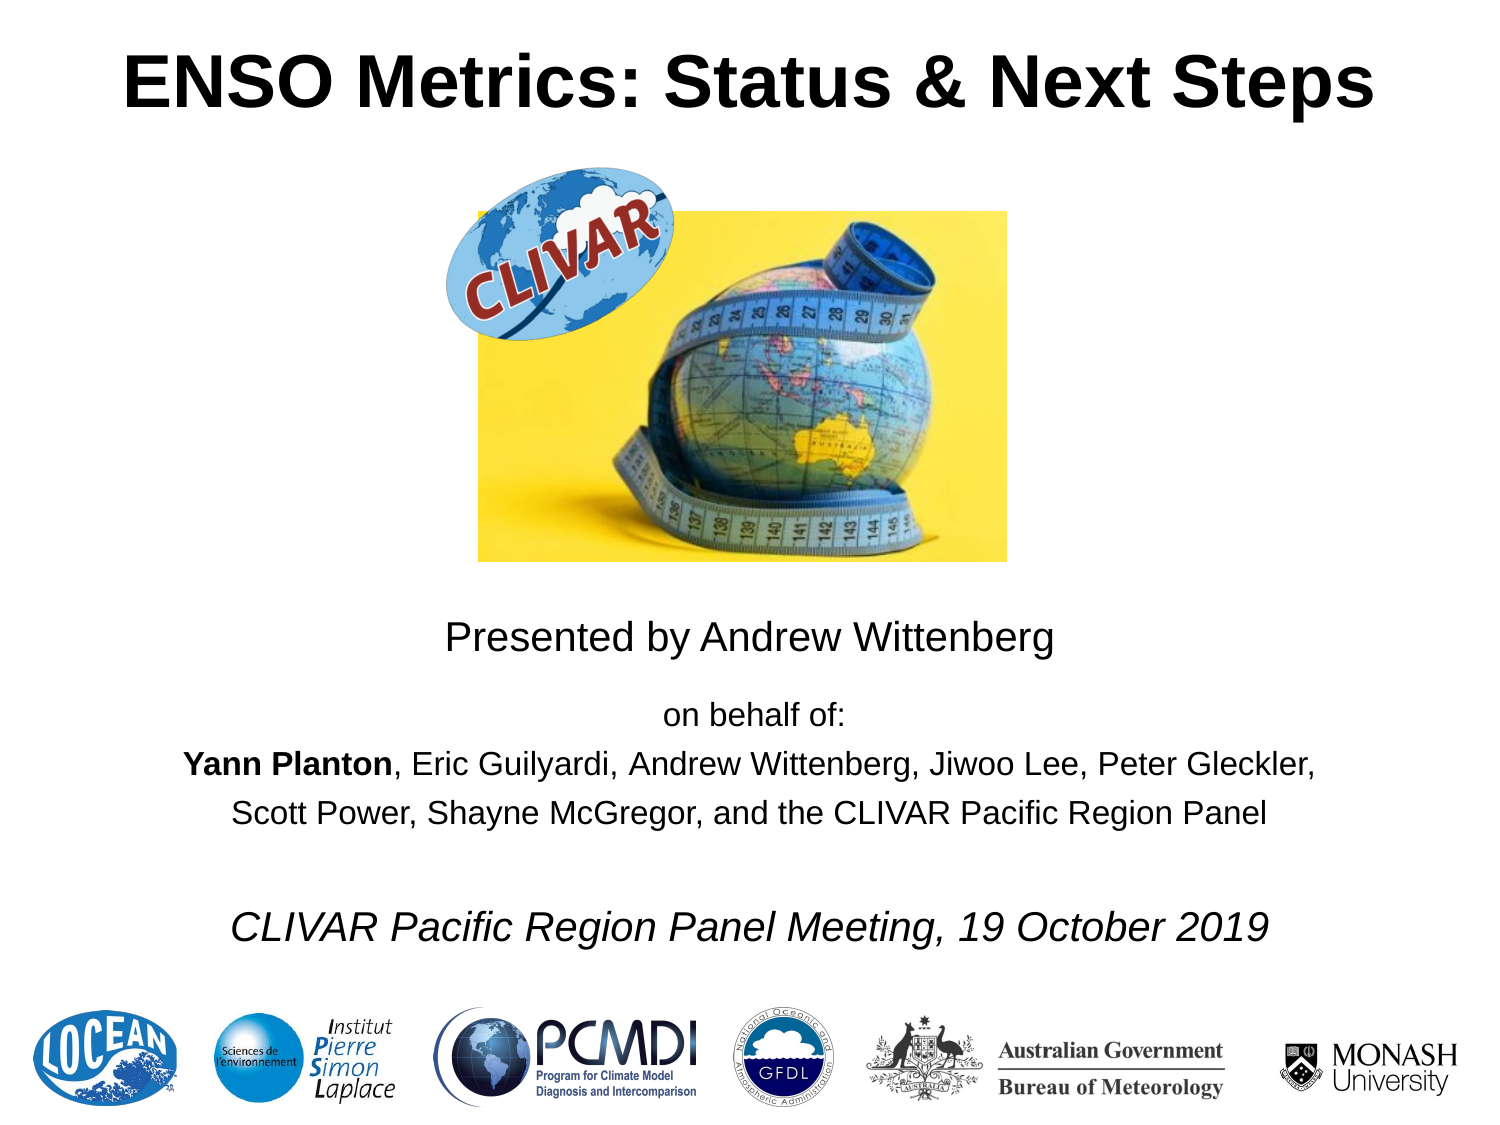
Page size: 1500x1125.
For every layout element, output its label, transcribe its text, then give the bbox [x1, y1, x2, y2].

picture [274, 1060, 284, 1066]
text_box Presented by Andrew Wittenberg on behalf of: Yann Planton, Eric Guilyardi, Andrew Wittenberg, Jiwoo Lee, Peter Gleckler, Scott Power, Shayne McGregor, and the CLIVAR Pacific Region Panel CLIVAR Pacific Region Panel Meeting, 19 October 2019 [41, 602, 1459, 958]
picture [214, 1013, 395, 1104]
picture [858, 1007, 1231, 1107]
picture [1258, 1022, 1478, 1117]
picture [214, 1013, 277, 1069]
picture [33, 1010, 177, 1106]
picture [409, 131, 1007, 562]
picture [733, 1007, 834, 1107]
title ENSO Metrics: Status & Next Steps [70, 25, 1430, 131]
picture [433, 1007, 696, 1107]
